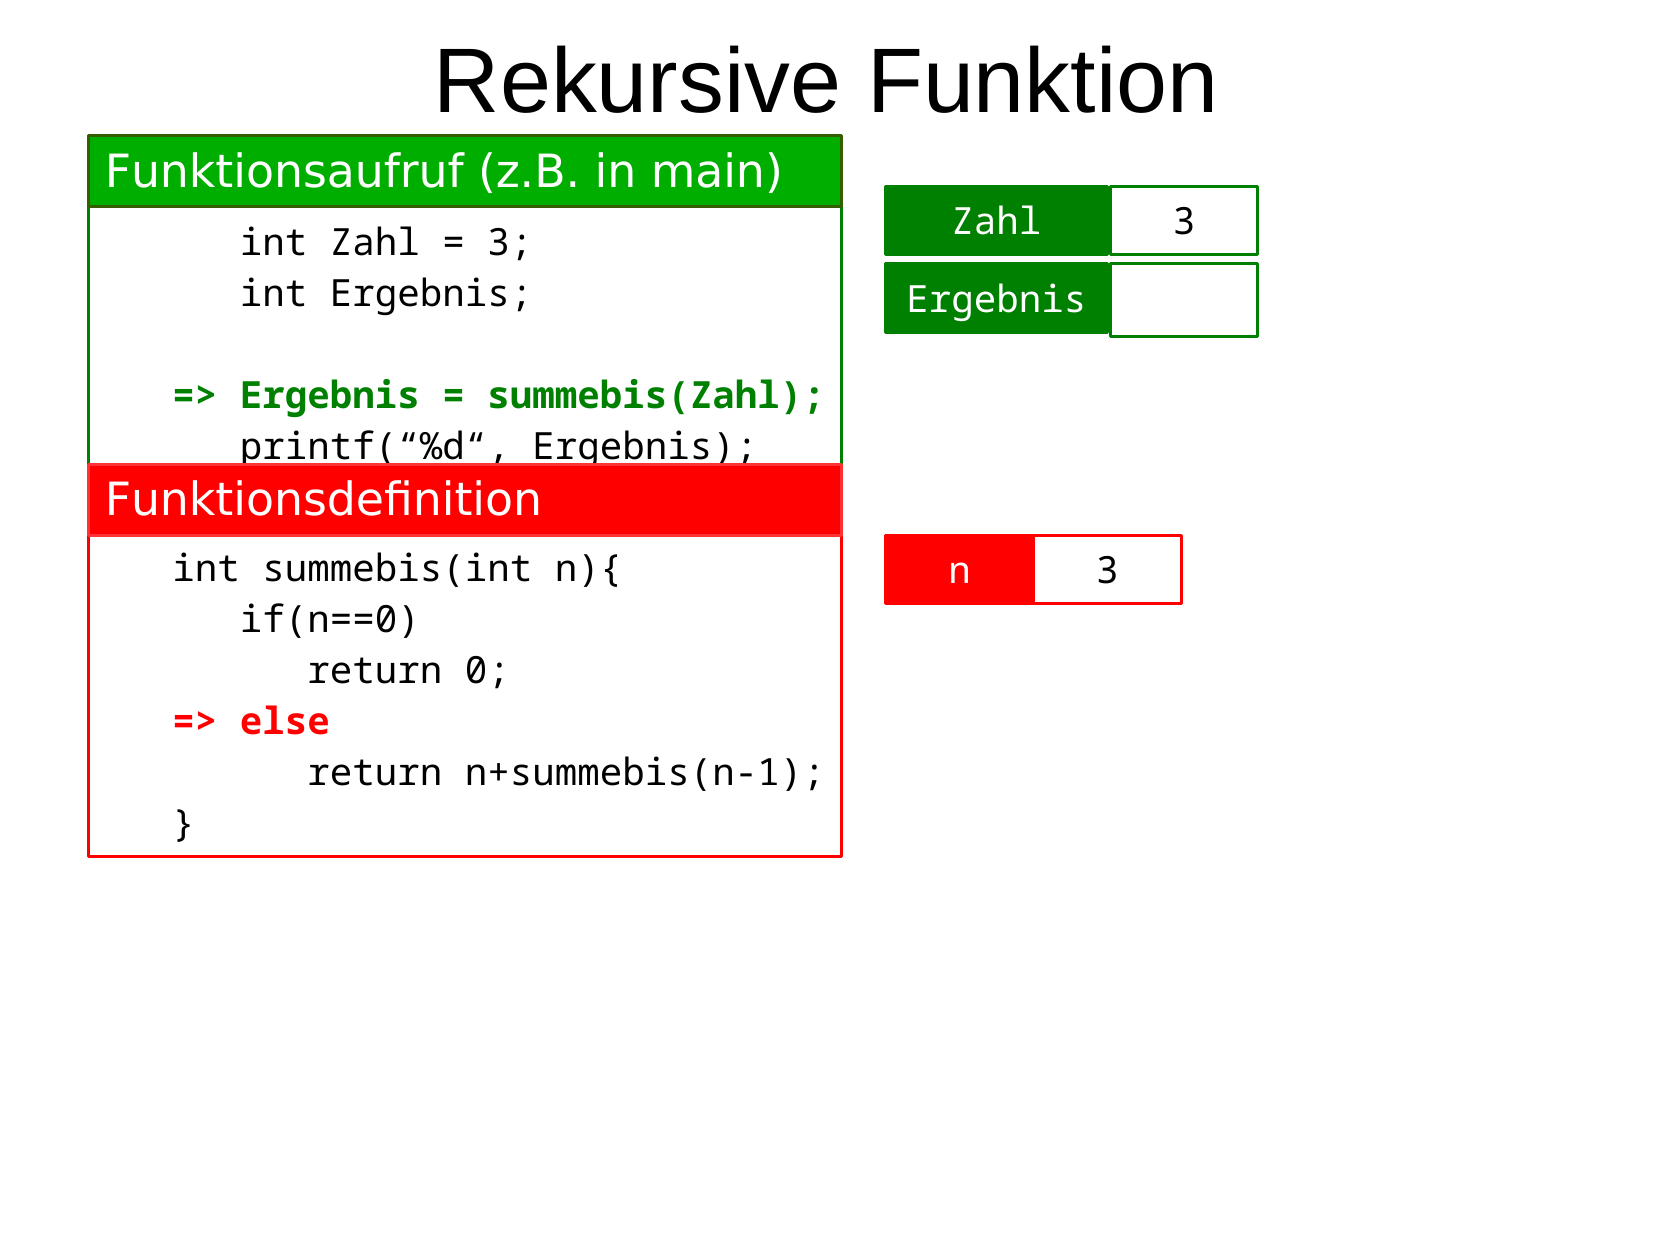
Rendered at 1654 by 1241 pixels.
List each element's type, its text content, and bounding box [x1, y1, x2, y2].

text_box int summebis(int n){ if(n==0) return 0; => else return n+summebis(n-1); } [88, 537, 842, 812]
text_box Zahl [885, 186, 1108, 248]
text_box [1110, 263, 1258, 325]
text_box Funktionsdefinition [88, 464, 842, 536]
text_box int Zahl = 3; int Ergebnis; => Ergebnis = summebis(Zahl); printf(“%d“, Ergebnis); [88, 208, 842, 443]
text_box 3 [1033, 535, 1182, 597]
text_box n [885, 535, 1032, 597]
text_box Ergebnis [885, 263, 1108, 325]
text_box 3 [1110, 186, 1258, 248]
text_box Funktionsaufruf (z.B. in main) [88, 139, 842, 207]
title Rekursive Funktion [82, 24, 1571, 139]
